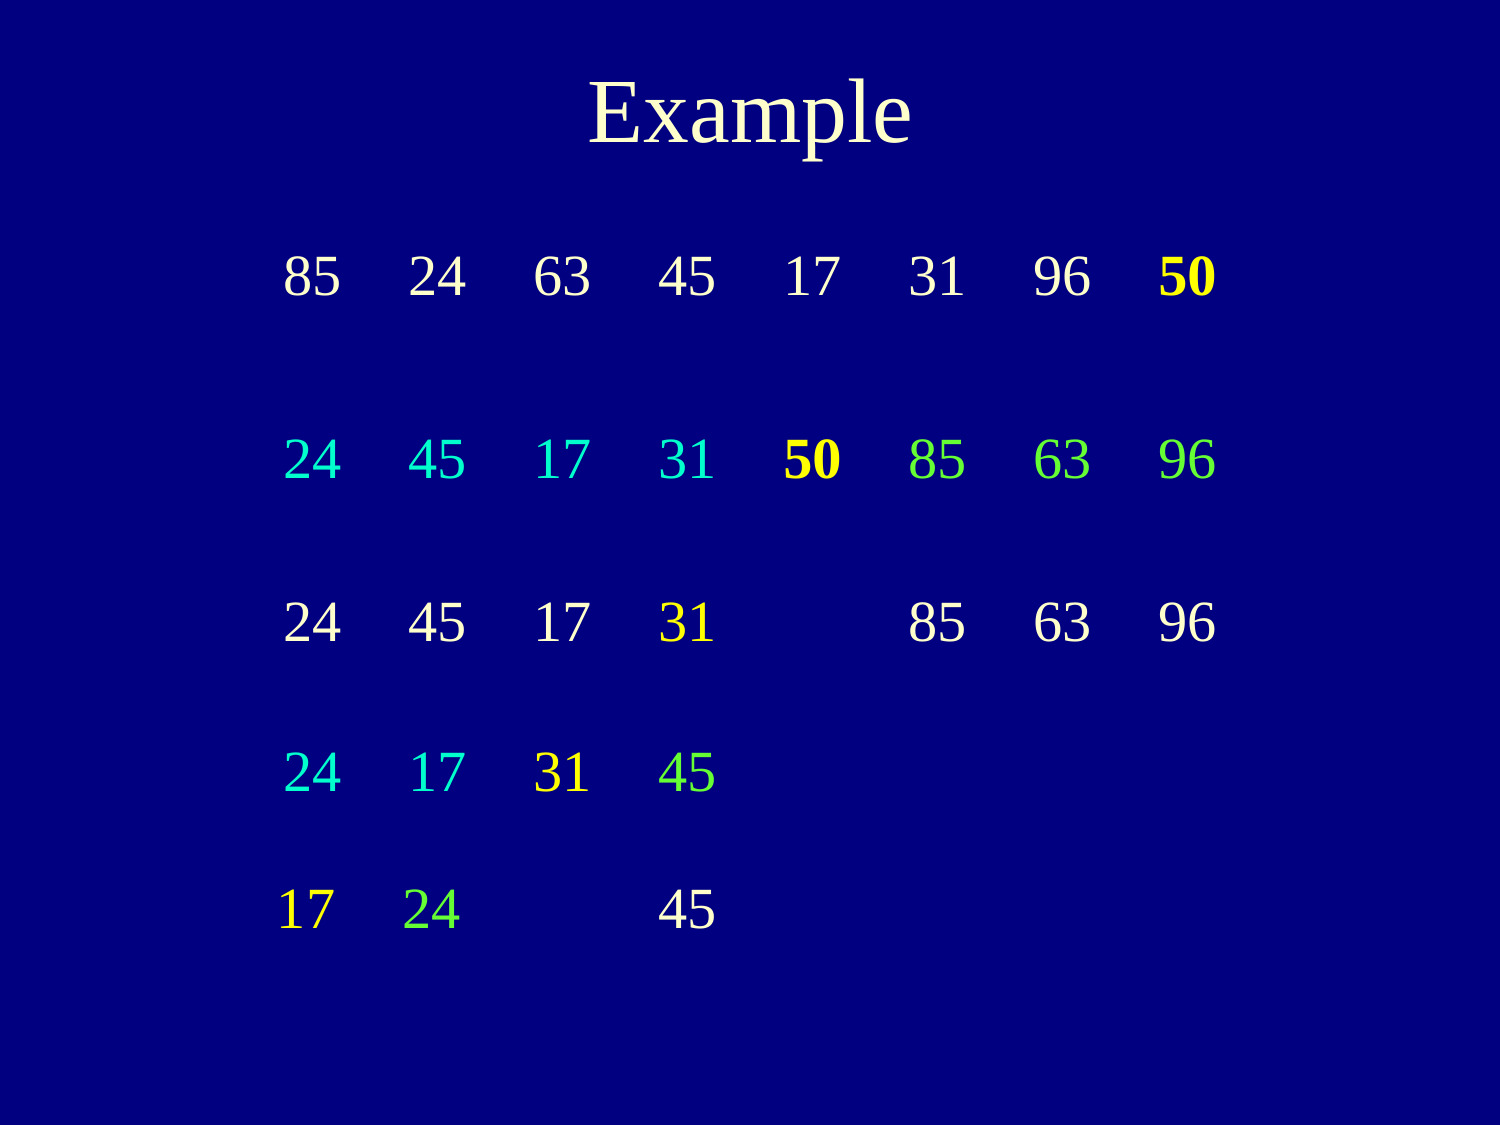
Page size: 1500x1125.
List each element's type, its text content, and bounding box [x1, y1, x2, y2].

table_header 50 [750, 413, 875, 512]
table_header 85 [250, 229, 375, 325]
table_header 24 [250, 413, 375, 512]
table_header 17 [250, 863, 362, 962]
table_header 63 [1000, 575, 1125, 675]
table_header 31 [500, 725, 625, 825]
table_header 17 [500, 575, 625, 675]
table_header 24 [250, 725, 375, 825]
table_header 24 [362, 863, 500, 962]
table_header 85 [875, 575, 1000, 675]
table_header 17 [500, 413, 625, 512]
table_header 24 [375, 229, 500, 325]
table_header 63 [1000, 413, 1125, 512]
table_header 96 [1000, 229, 1125, 325]
table_header 31 [625, 413, 750, 512]
table_header 63 [500, 229, 625, 325]
table_header 17 [375, 725, 500, 825]
table_header 45 [625, 229, 750, 325]
table_header 45 [375, 575, 500, 675]
table_header 45 [625, 725, 750, 825]
table_header 45 [375, 413, 500, 512]
table_header 31 [625, 575, 750, 675]
table_header 17 [750, 229, 875, 325]
table_header 31 [875, 229, 1000, 325]
table_header 24 [250, 575, 375, 675]
table_header 50 [1125, 229, 1250, 325]
title Example [22, 43, 1480, 169]
table_header 96 [1125, 575, 1250, 675]
table_header 85 [875, 413, 1000, 512]
table_header 45 [625, 863, 750, 962]
table_header 96 [1125, 413, 1250, 512]
